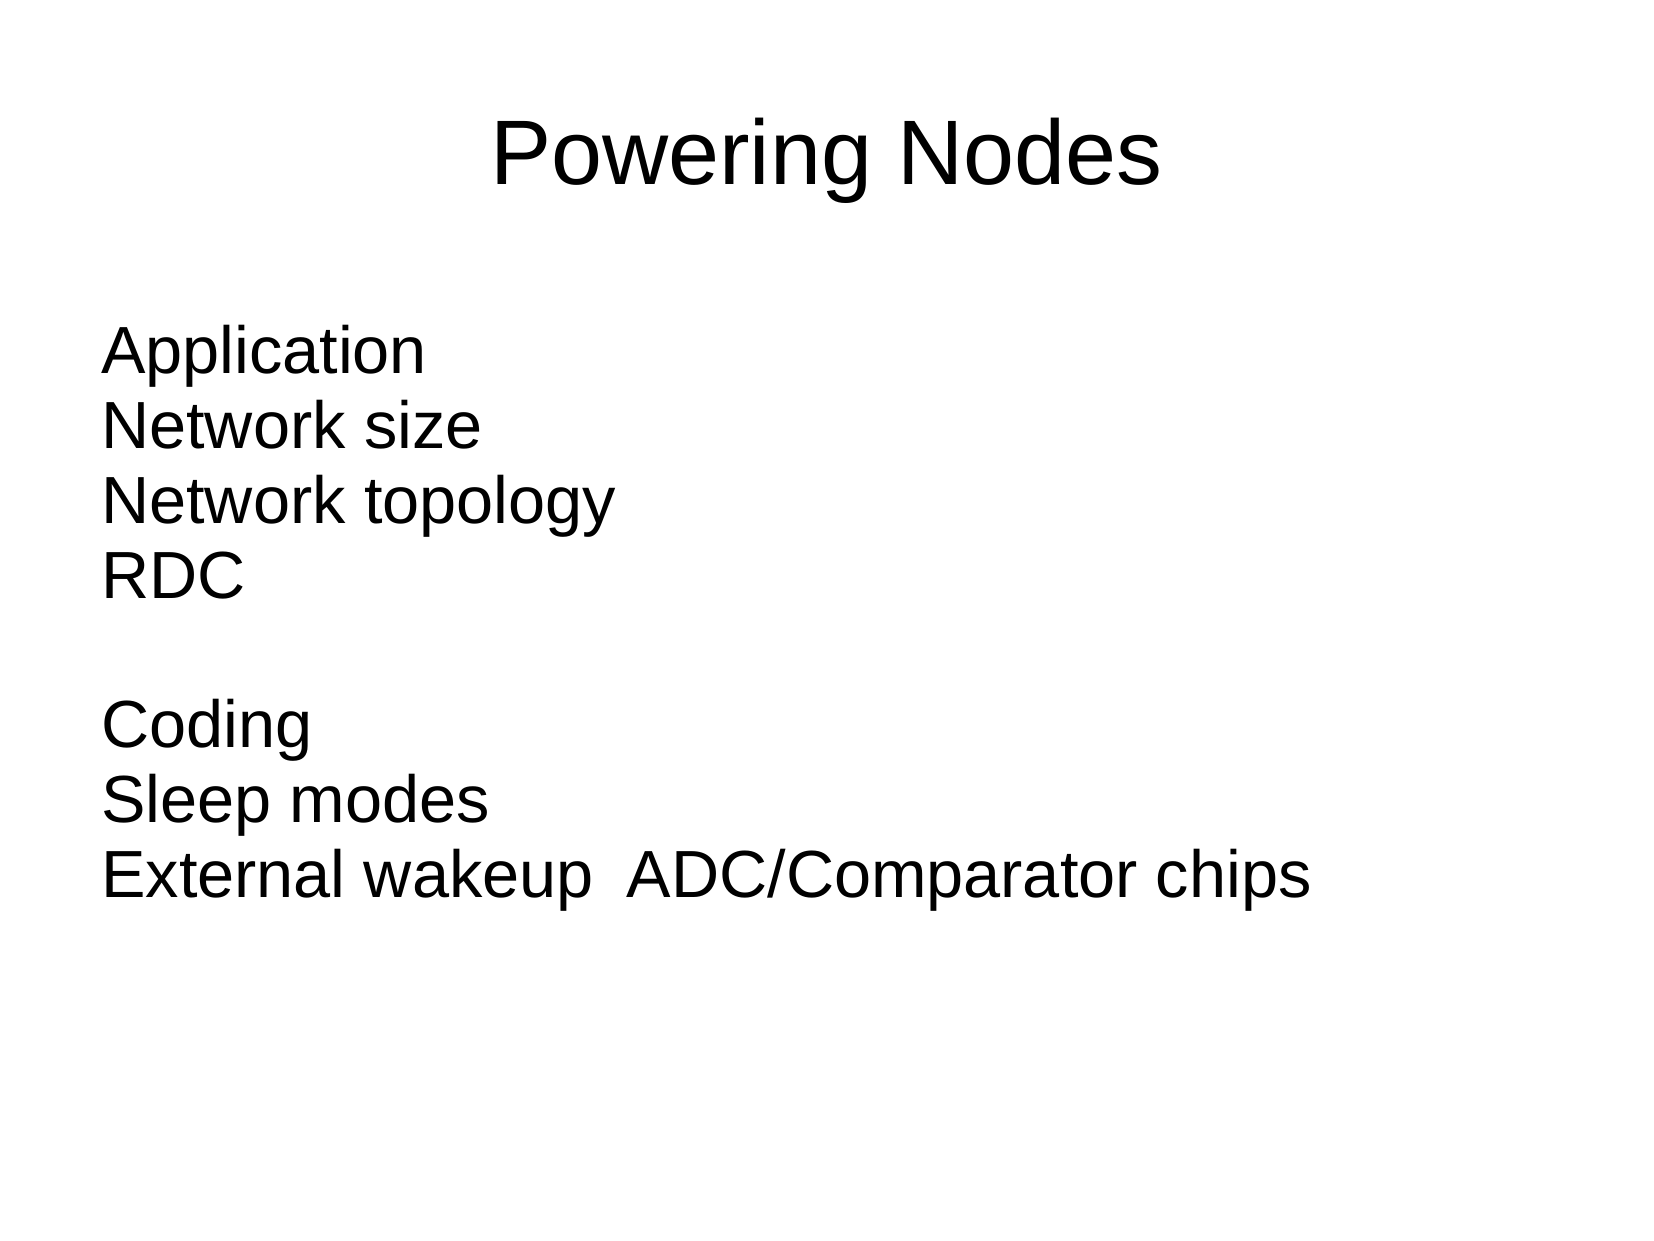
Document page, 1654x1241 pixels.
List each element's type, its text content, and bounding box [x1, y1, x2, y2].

title Powering Nodes [82, 49, 1571, 257]
subtitle Application Network size Network topology RDC Coding Sleep modes External wakeup ADC/Comparator chips [82, 290, 1538, 1010]
